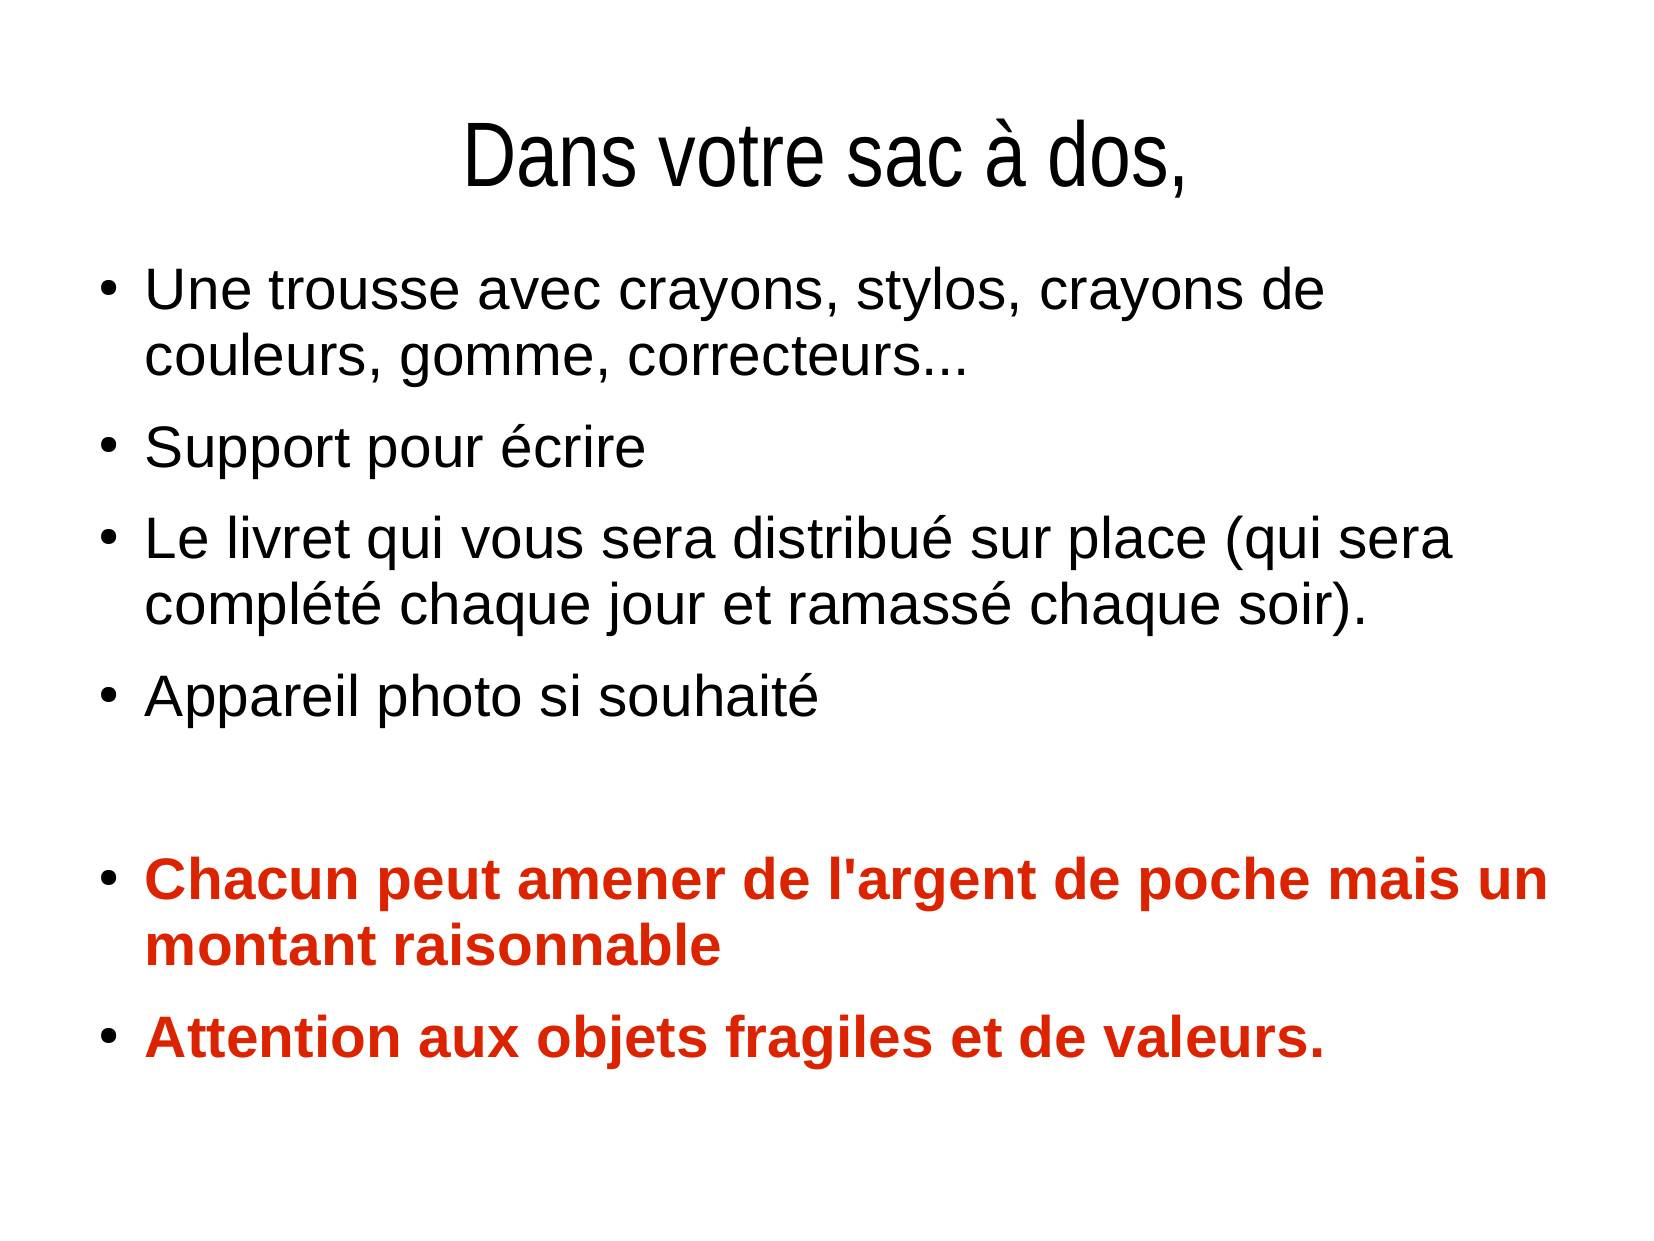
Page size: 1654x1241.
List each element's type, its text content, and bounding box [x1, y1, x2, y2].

title Dans votre sac à dos, [82, 49, 1571, 256]
list Une trousse avec crayons, stylos, crayons de couleurs, gomme, correcteurs... Support pour écrire Le livret qui vous sera distribué sur place (qui sera complété chaque jour et ramassé chaque soir). Appareil photo si souhaité Chacun peut amener de l'argent de poche mais un montant raisonnable Attention aux objets fragiles et de valeurs. [82, 256, 1571, 1075]
